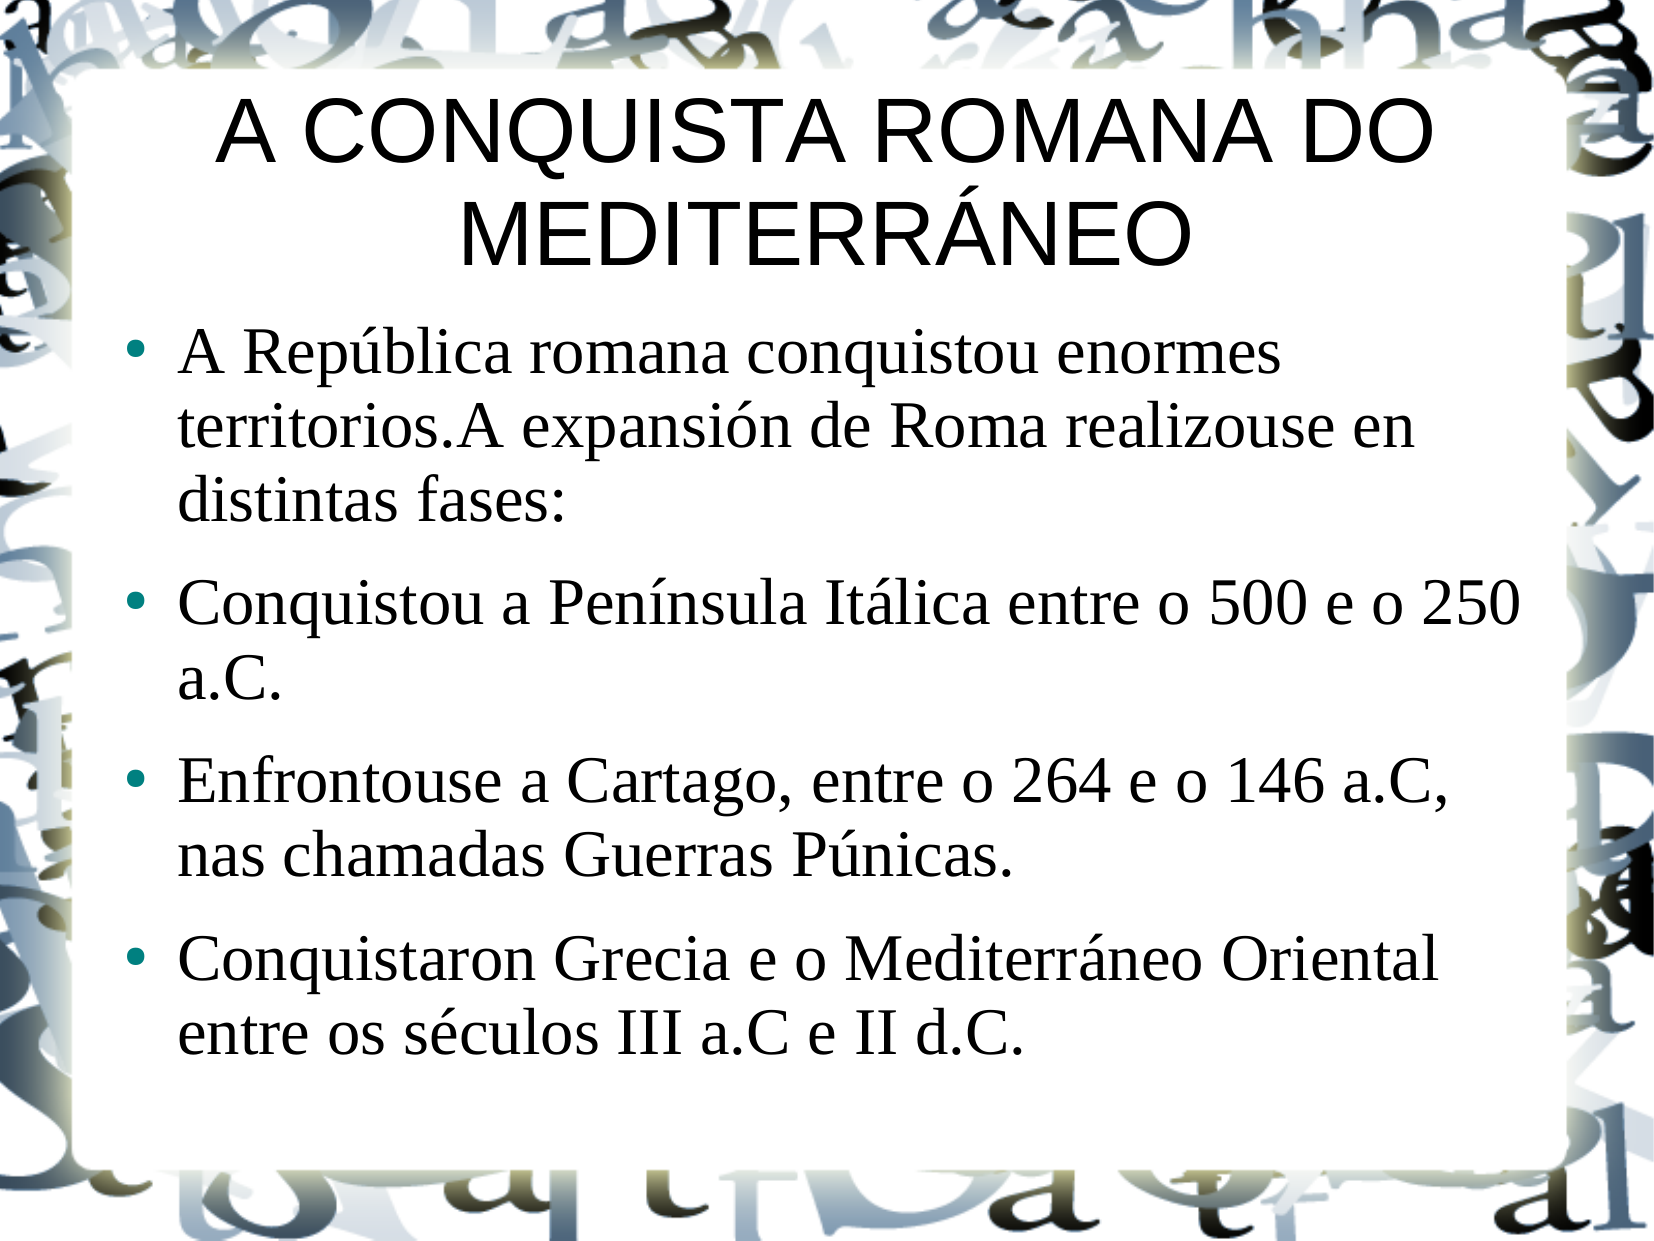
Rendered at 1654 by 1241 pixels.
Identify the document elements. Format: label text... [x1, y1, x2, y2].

picture [0, 0, 1654, 1241]
list A República romana conquistou enormes territorios.A expansión de Roma realizouse en distintas fases: Conquistou a Península Itálica entre o 500 e o 250 a.C. Enfrontouse a Cartago, entre o 264 e o 146 a.C, nas chamadas Guerras Púnicas. Conquistaron Grecia e o Mediterráneo Oriental entre os séculos III a.C e II d.C. [106, 313, 1530, 1133]
title A CONQUISTA ROMANA DO MEDITERRÁNEO [82, 78, 1571, 287]
